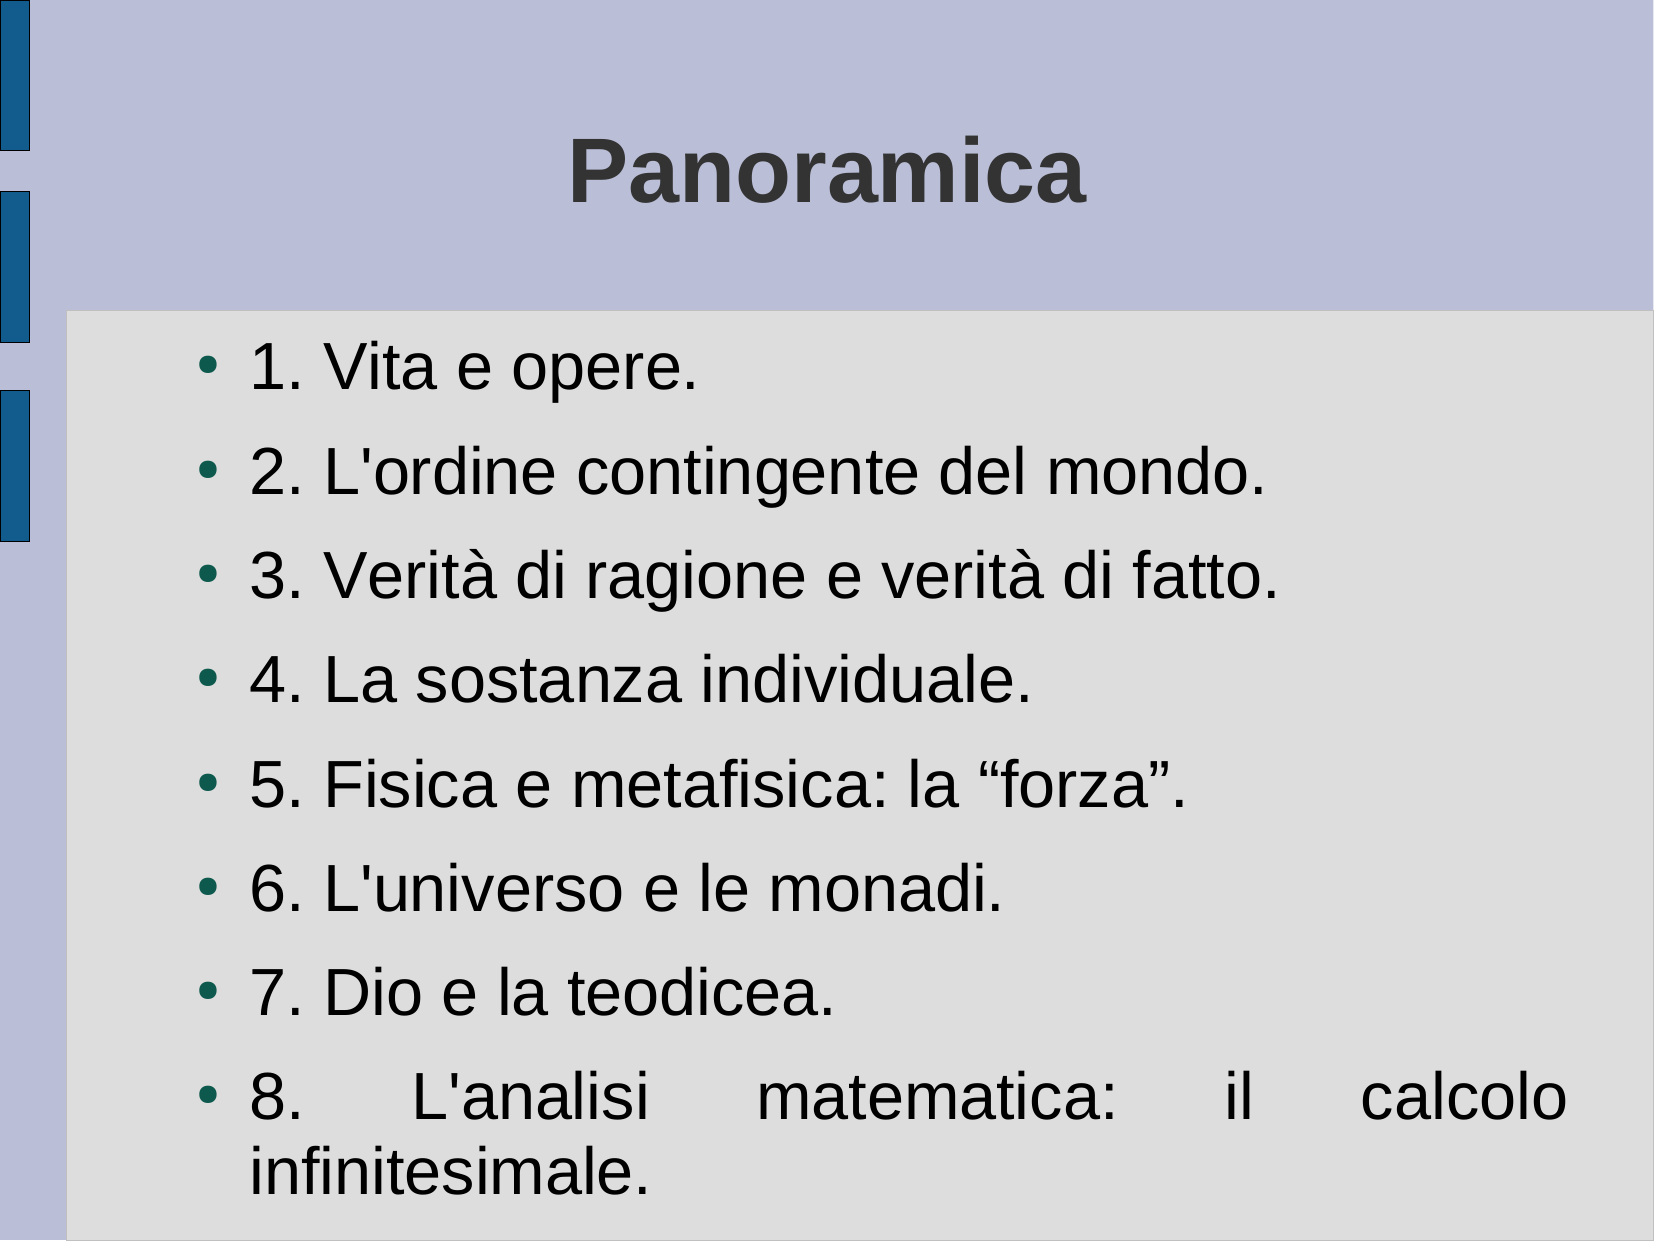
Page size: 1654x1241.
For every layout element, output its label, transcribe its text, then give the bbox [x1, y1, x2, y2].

list 1. Vita e opere. 2. L'ordine contingente del mondo. 3. Verità di ragione e verità di fatto. 4. La sostanza individuale. 5. Fisica e metafisica: la “forza”. 6. L'universo e le monadi. 7. Dio e la teodicea. 8. L'analisi matematica: il calcolo infinitesimale. [178, 329, 1570, 1210]
title Panoramica [121, 67, 1534, 275]
